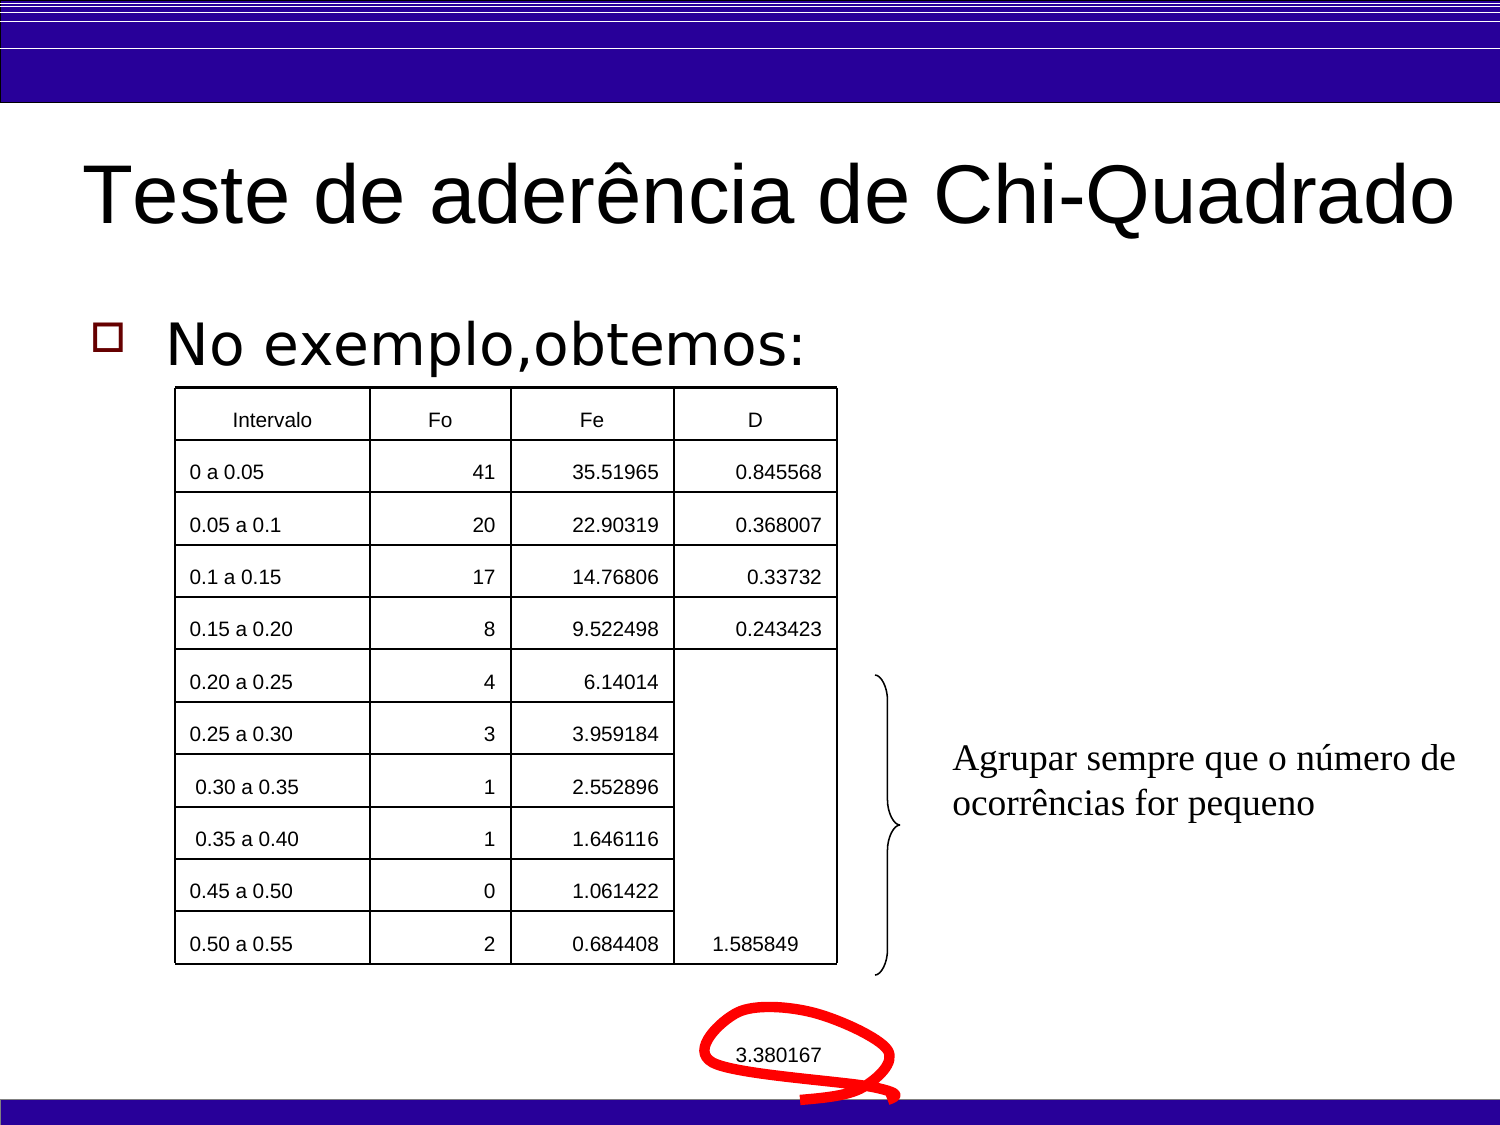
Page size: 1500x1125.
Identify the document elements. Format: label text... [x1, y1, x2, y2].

text_box 2 [371, 912, 510, 963]
text_box 1.061422 [512, 860, 673, 910]
text_box 35.51965 [512, 441, 673, 491]
text_box Agrupar sempre que o número de ocorrências for pequeno [937, 724, 1476, 831]
text_box 3.380167 [673, 965, 837, 1075]
text_box 0.684408 [512, 912, 673, 963]
text_box 0 a 0.05 [176, 441, 369, 491]
text_box 41 [371, 441, 510, 491]
text_box 0.05 a 0.1 [176, 493, 369, 544]
text_box 1.646116 [512, 808, 673, 858]
text_box 1.585849 [675, 650, 836, 963]
text_box 0.845568 [675, 441, 836, 491]
text_box 4 [371, 650, 510, 701]
text_box Fo [371, 389, 510, 439]
text_box 22.90319 [512, 493, 673, 544]
text_box 1 [371, 755, 510, 806]
text_box 0.15 a 0.20 [176, 598, 369, 648]
text_box Fe [512, 389, 673, 439]
text_box 0.30 a 0.35 [176, 755, 369, 806]
text_box D [675, 389, 836, 439]
text_box 20 [371, 493, 510, 544]
text_box 0.1 a 0.15 [176, 546, 369, 596]
text_box 2.552896 [512, 755, 673, 806]
text_box 0.35 a 0.40 [176, 808, 369, 858]
text_box 8 [371, 598, 510, 648]
text_box 9.522498 [512, 598, 673, 648]
text_box 0.20 a 0.25 [176, 650, 369, 701]
text_box 3.959184 [512, 703, 673, 753]
text_box 3 [371, 703, 510, 753]
text_box 0.25 a 0.30 [176, 703, 369, 753]
list No exemplo,obtemos: [75, 299, 1158, 1006]
title Teste de aderência de Chi-Quadrado [67, 78, 1477, 249]
text_box 14.76806 [512, 546, 673, 596]
text_box 17 [371, 546, 510, 596]
text_box 0.368007 [675, 493, 836, 544]
text_box Intervalo [176, 389, 369, 439]
text_box 0.33732 [675, 546, 836, 596]
text_box 6.14014 [512, 650, 673, 701]
text_box 1 [371, 808, 510, 858]
text_box 0.50 a 0.55 [176, 912, 369, 963]
text_box 0.45 a 0.50 [176, 860, 369, 910]
text_box 0 [371, 860, 510, 910]
text_box 0.243423 [675, 598, 836, 648]
